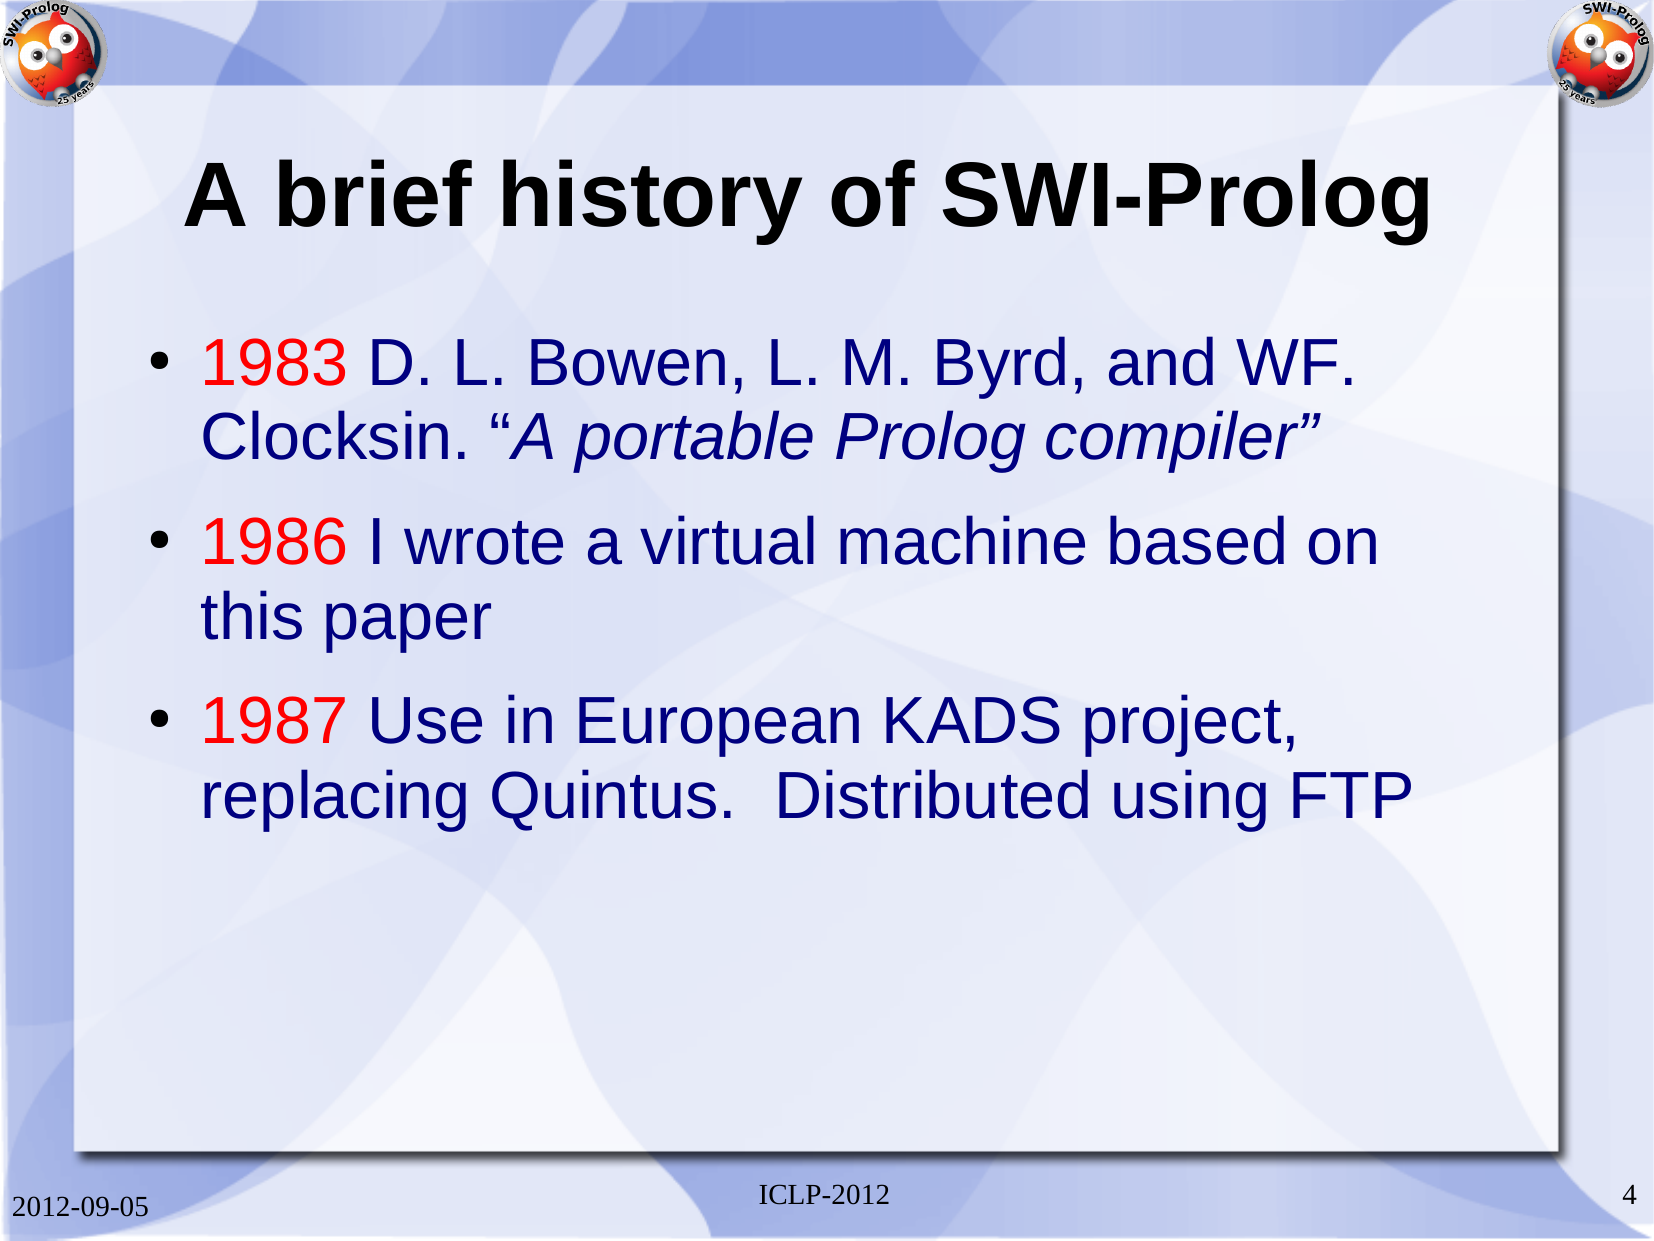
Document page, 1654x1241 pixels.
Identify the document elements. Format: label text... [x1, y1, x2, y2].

list 1983 D. L. Bowen, L. M. Byrd, and WF. Clocksin. “A portable Prolog compiler” 1986 I wrote a virtual machine based on this paper 1987 Use in European KADS project, replacing Quintus. Distributed using FTP [129, 324, 1489, 1045]
title A brief history of SWI-Prolog [82, 90, 1536, 298]
picture [0, 0, 1654, 1241]
